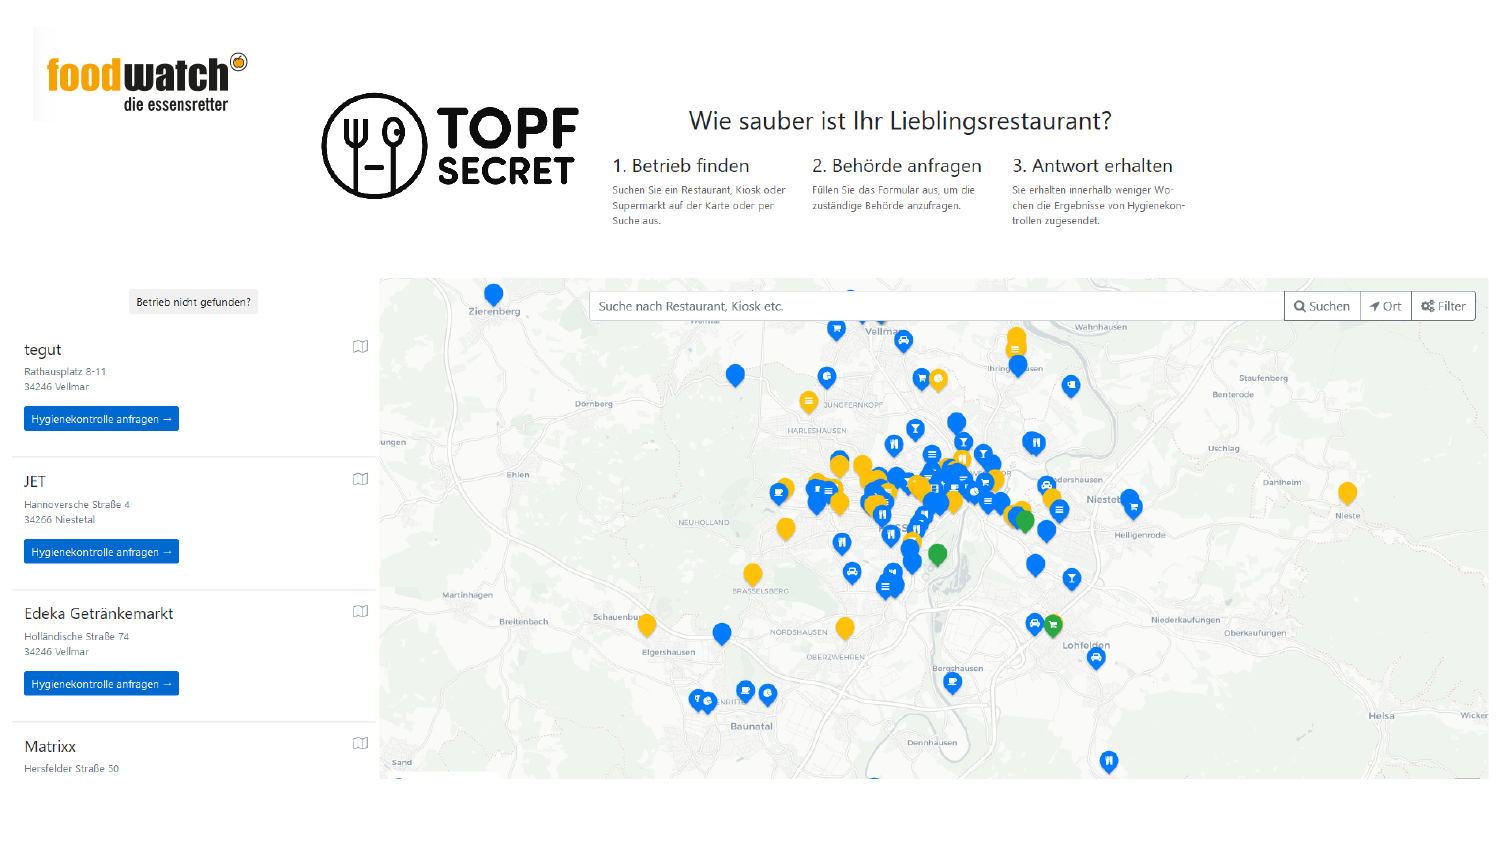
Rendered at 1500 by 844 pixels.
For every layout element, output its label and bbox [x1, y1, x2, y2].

picture [0, 27, 1500, 779]
